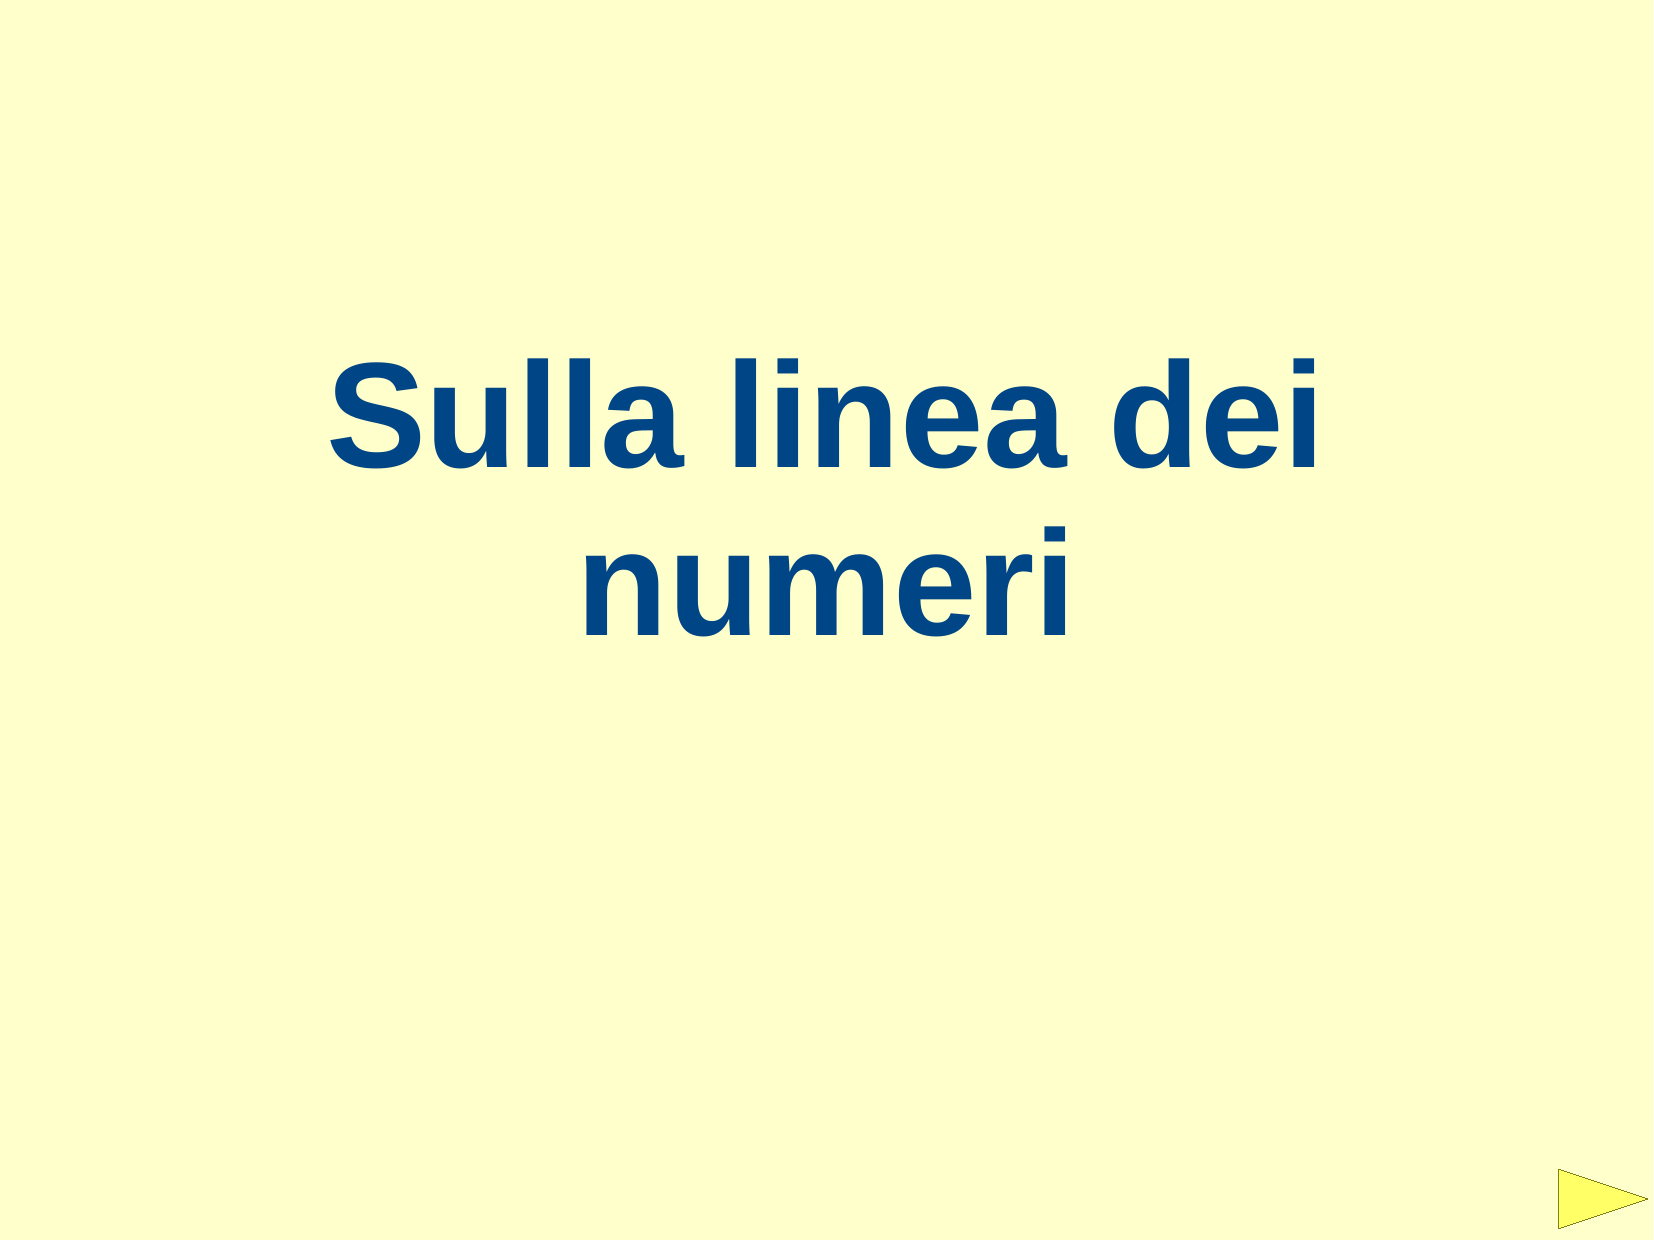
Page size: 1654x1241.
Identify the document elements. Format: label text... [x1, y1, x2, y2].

text_box [1558, 1169, 1648, 1229]
text_box Sulla linea dei numeri [206, 324, 1447, 675]
